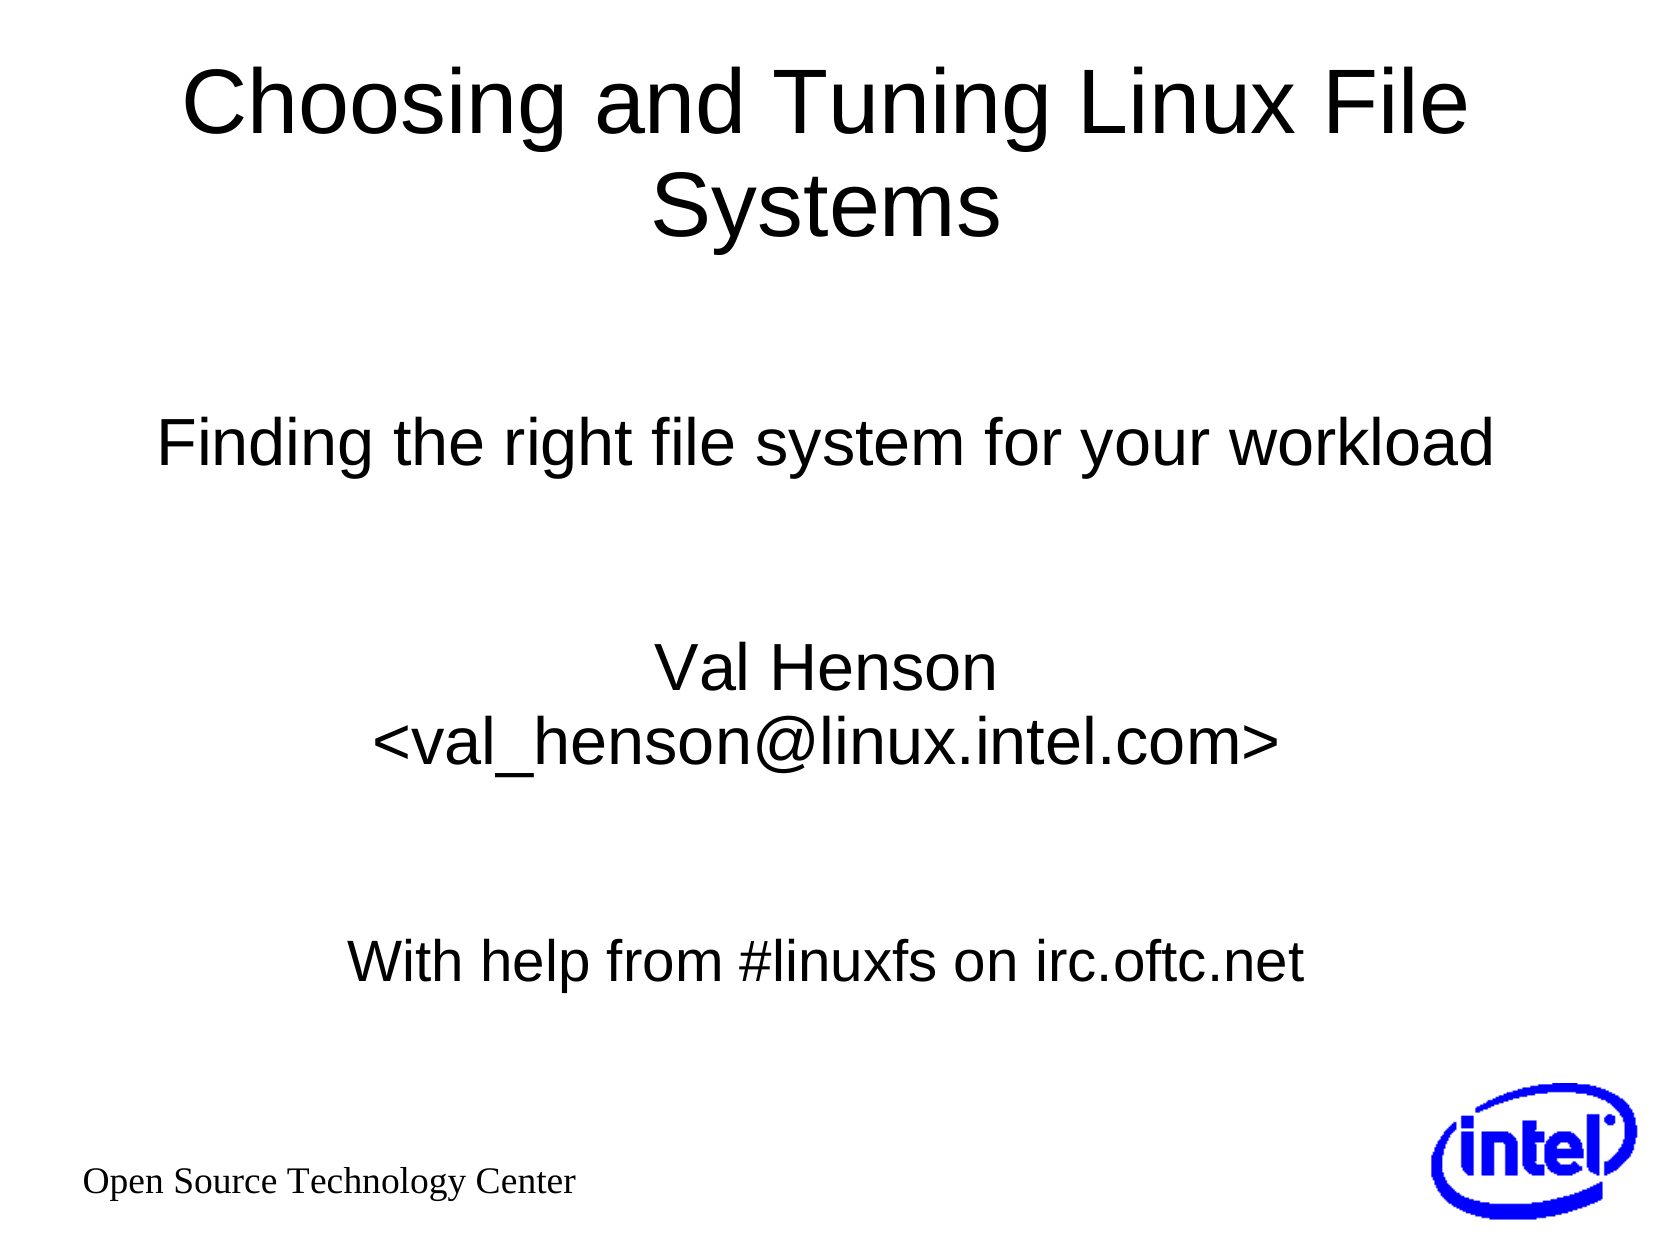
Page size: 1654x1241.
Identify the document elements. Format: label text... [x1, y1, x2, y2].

subtitle Finding the right file system for your workload Val Henson <val_henson@linux.intel.com> With help from #linuxfs on irc.oftc.net [82, 290, 1571, 1109]
title Choosing and Tuning Linux File Systems [82, 39, 1571, 267]
picture [1430, 1083, 1639, 1223]
